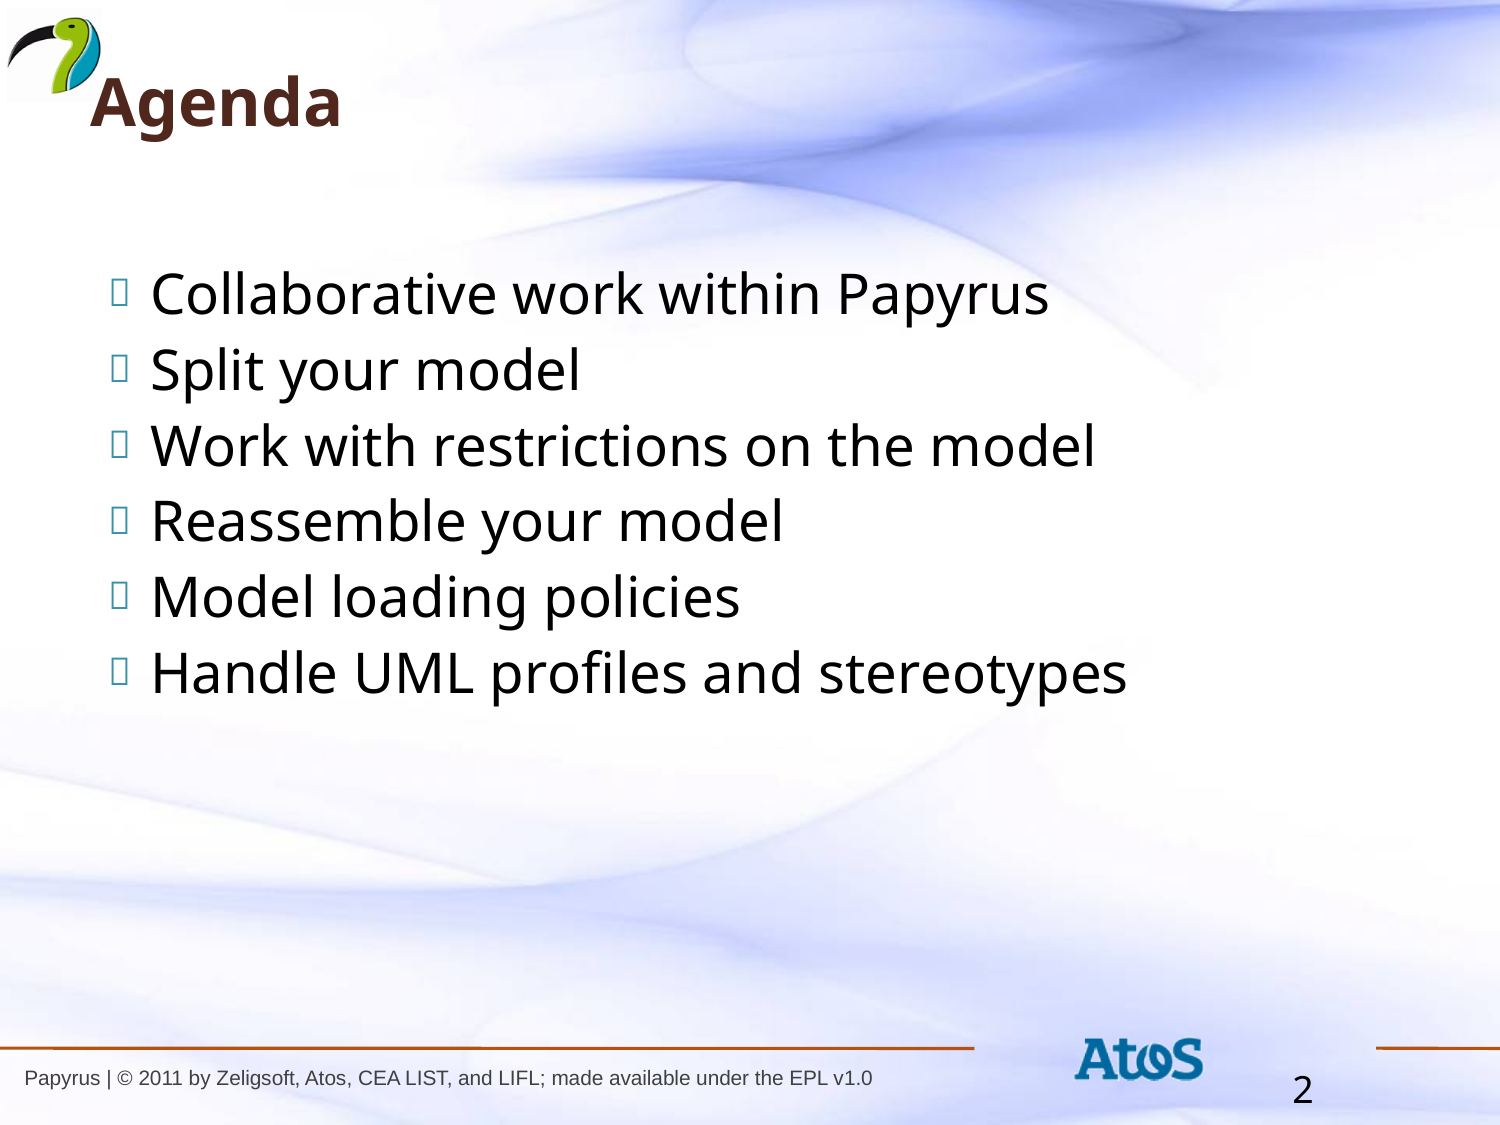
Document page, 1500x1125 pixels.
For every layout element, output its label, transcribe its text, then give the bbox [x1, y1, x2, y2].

list Collaborative work within Papyrus Split your model Work with restrictions on the model Reassemble your model Model loading policies Handle UML profiles and stereotypes [75, 243, 1425, 986]
slide_number <numéro> [1277, 1051, 1338, 1112]
title Agenda [75, 45, 1425, 233]
picture [0, 0, 1500, 1125]
